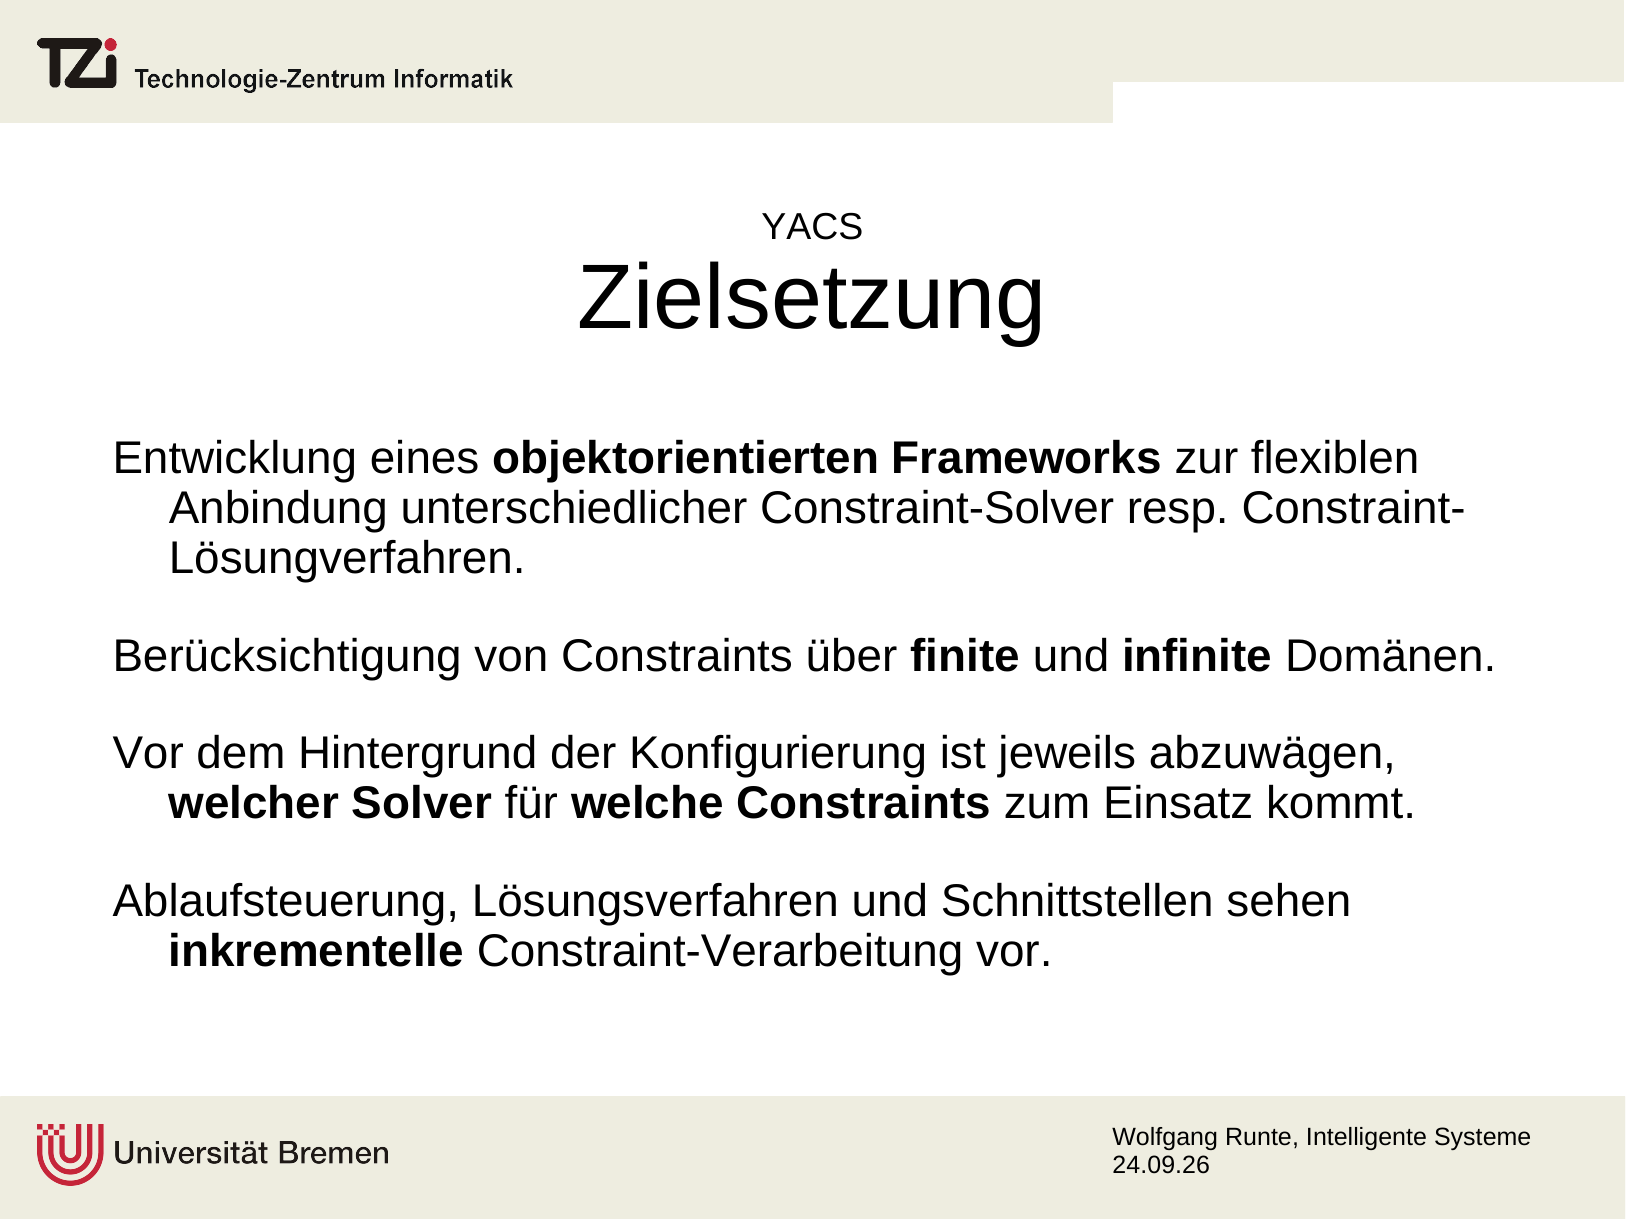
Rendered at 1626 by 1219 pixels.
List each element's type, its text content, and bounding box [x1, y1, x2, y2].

title YACS Zielsetzung [112, 162, 1513, 393]
picture [37, 38, 513, 93]
list Entwicklung eines objektorientierten Frameworks zur flexiblen Anbindung unterschiedlicher Constraint-Solver resp. Constraint-Lösungverfahren. Berücksichtigung von Constraints über finite und infinite Domänen. Vor dem Hintergrund der Konfigurierung ist jeweils abzuwägen, welcher Solver für welche Constraints zum Einsatz kommt. Ablaufsteuerung, Lösungsverfahren und Schnittstellen sehen inkrementelle Constraint-Verarbeitung vor. [112, 433, 1513, 1070]
picture [37, 1124, 388, 1186]
